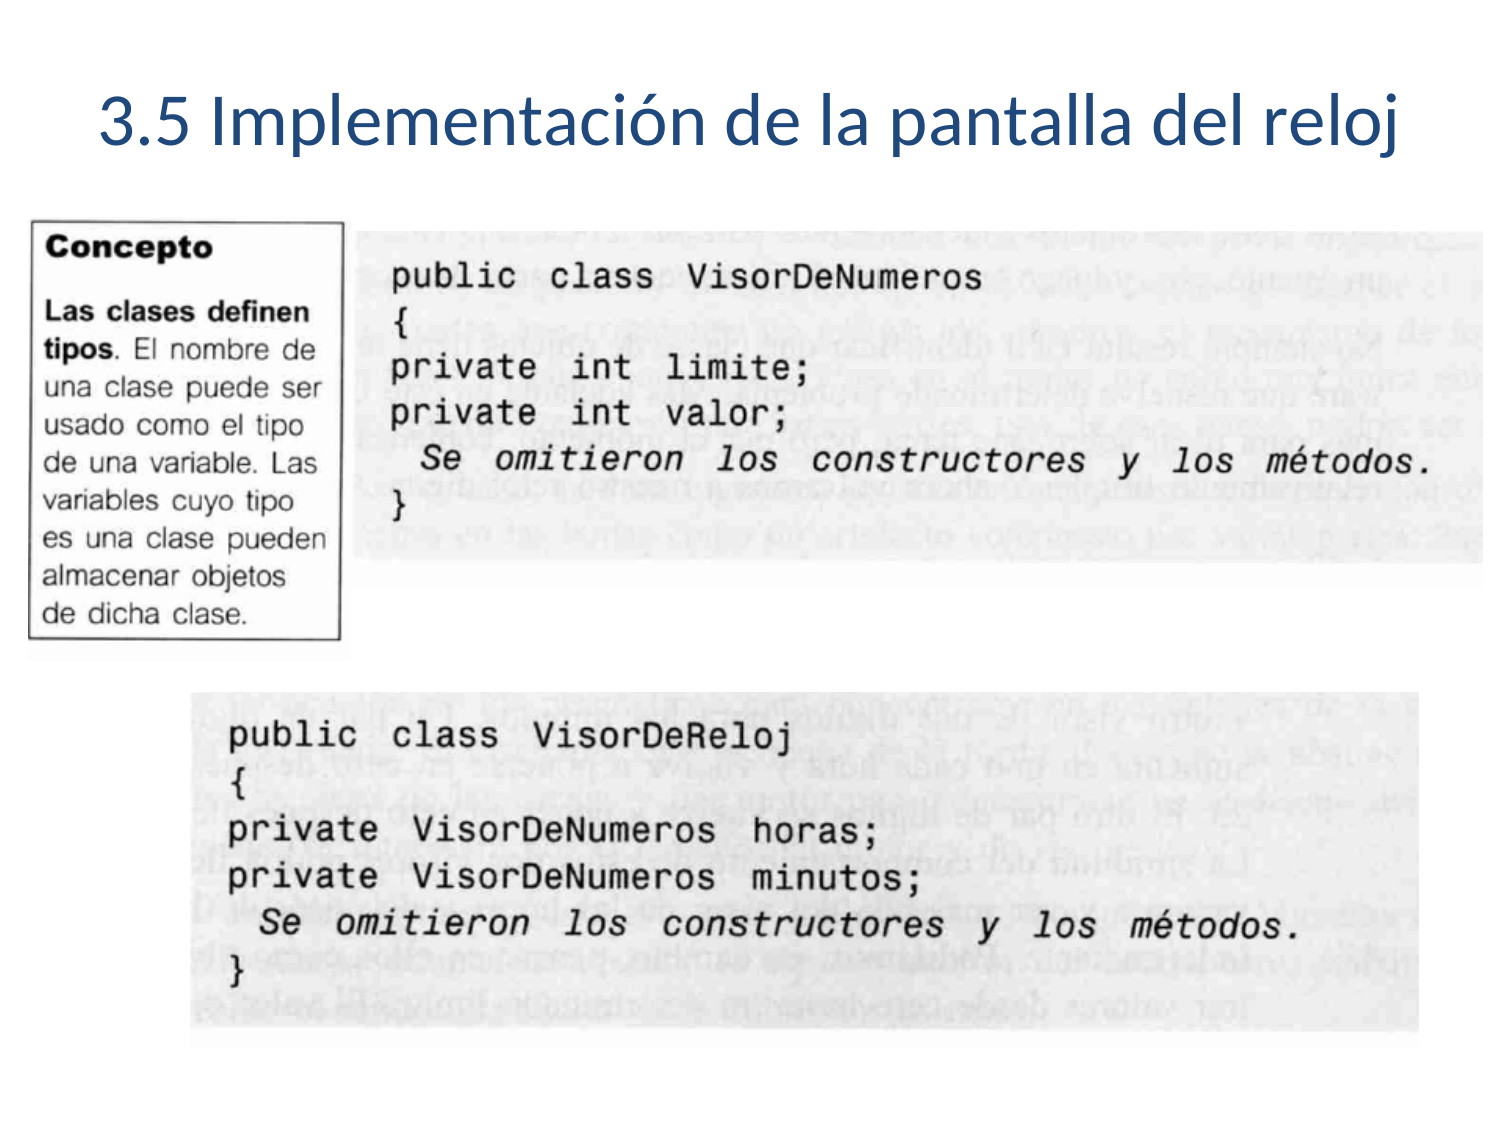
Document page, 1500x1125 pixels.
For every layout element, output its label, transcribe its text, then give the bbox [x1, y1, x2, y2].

picture [190, 692, 1419, 1049]
picture [28, 217, 1483, 661]
title 3.5 Implementación de la pantalla del reloj [75, 45, 1426, 186]
